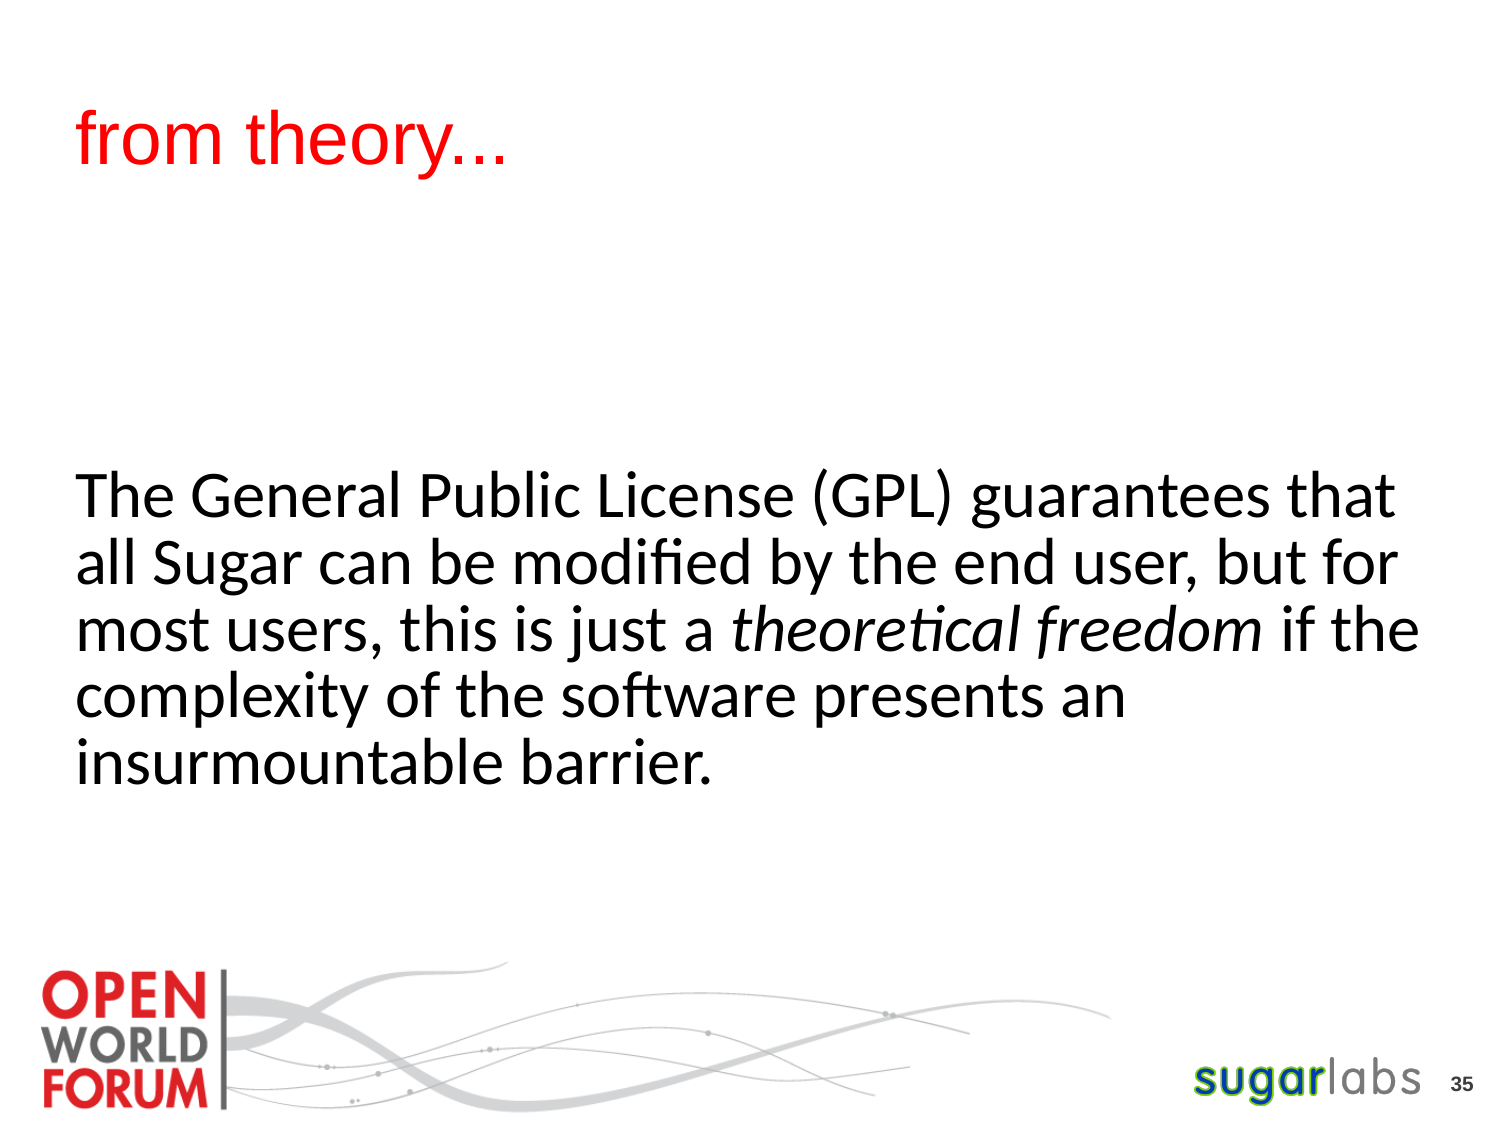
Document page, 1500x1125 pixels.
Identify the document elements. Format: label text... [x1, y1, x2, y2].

picture [41, 957, 1112, 1119]
picture [1194, 1057, 1420, 1106]
title from theory... [75, 52, 1425, 226]
subtitle The General Public License (GPL) guarantees that all Sugar can be modified by the end user, but for most users, this is just a theoretical freedom if the complexity of the software presents an insurmountable barrier. [75, 263, 1425, 1006]
